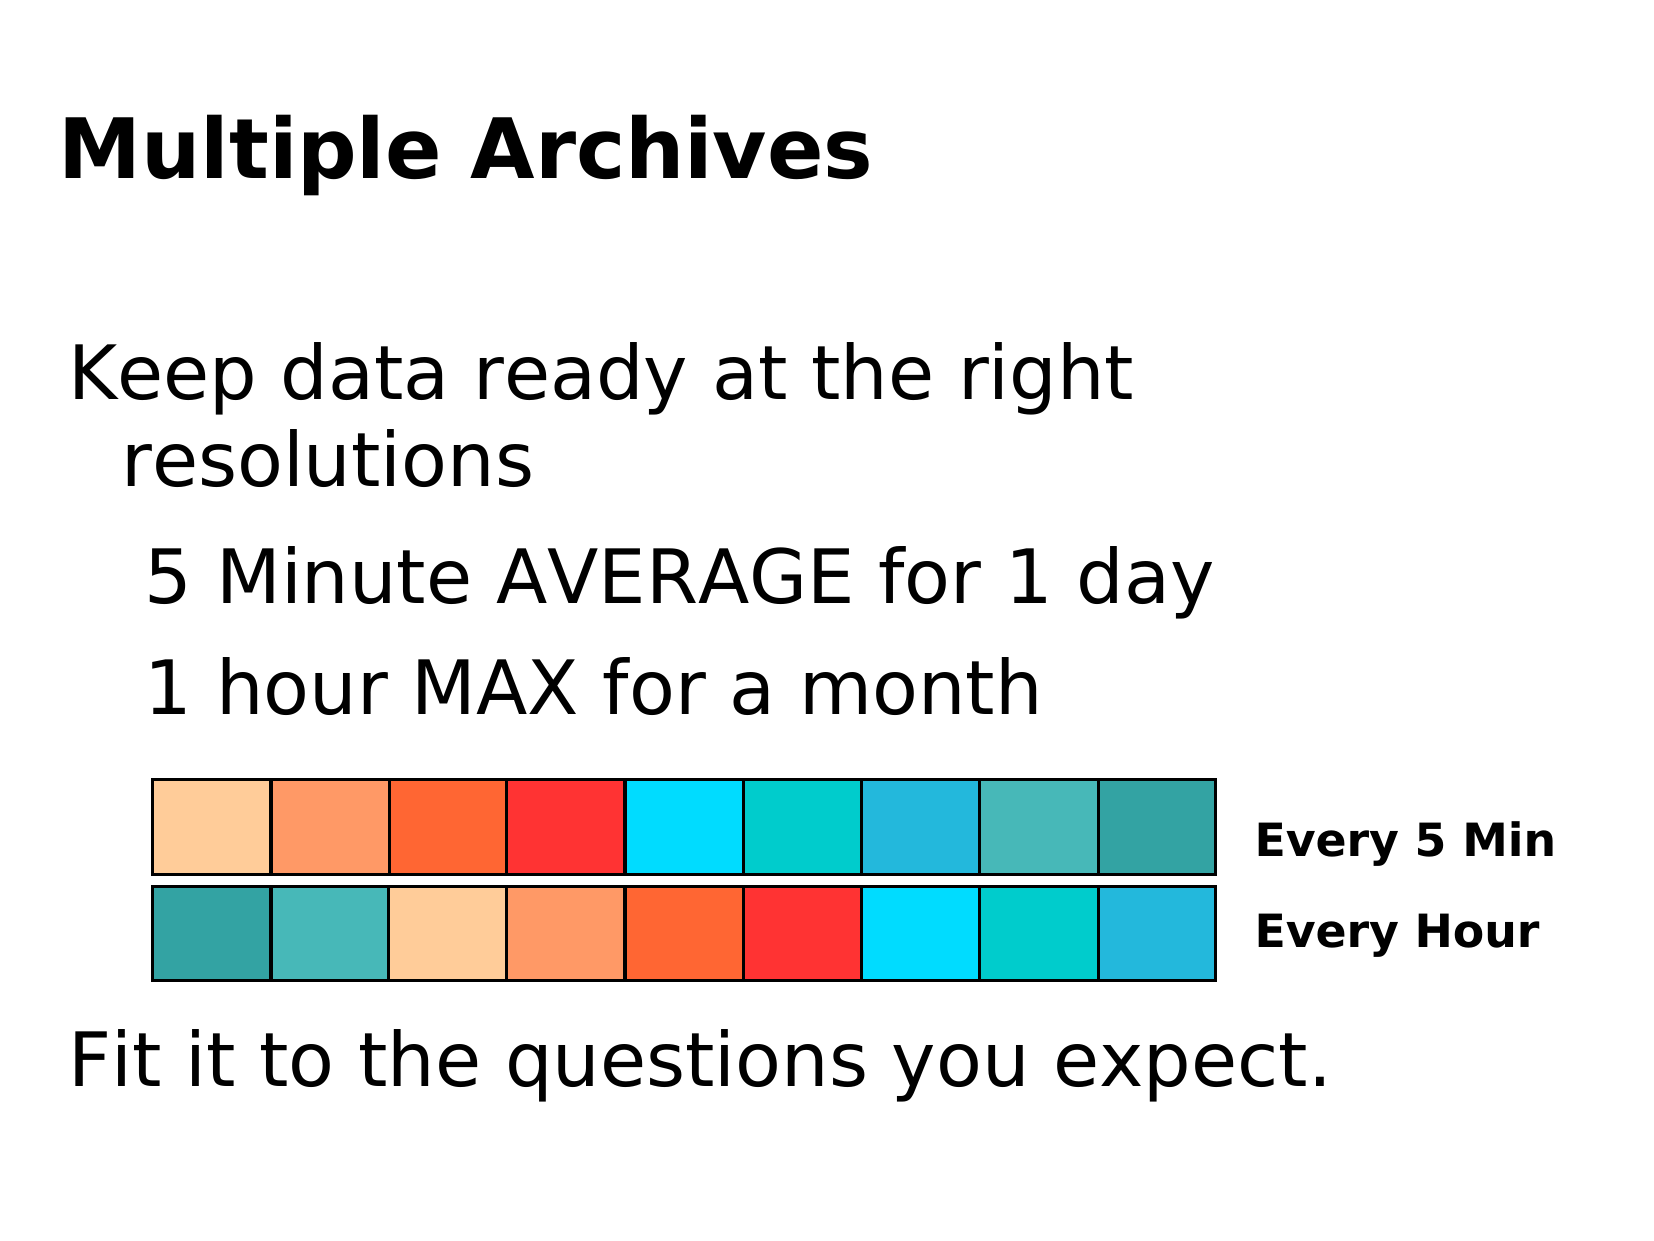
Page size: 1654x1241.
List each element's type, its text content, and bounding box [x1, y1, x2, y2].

text_box [152, 886, 1216, 981]
text_box Every 5 Min [1239, 806, 1572, 875]
text_box [152, 779, 1216, 875]
text_box Every Hour [1239, 897, 1555, 966]
title Multiple Archives [59, 75, 1607, 225]
list Keep data ready at the right resolutions 5 Minute AVERAGE for 1 day 1 hour MAX for a month Fit it to the questions you expect. [50, 329, 1571, 1106]
